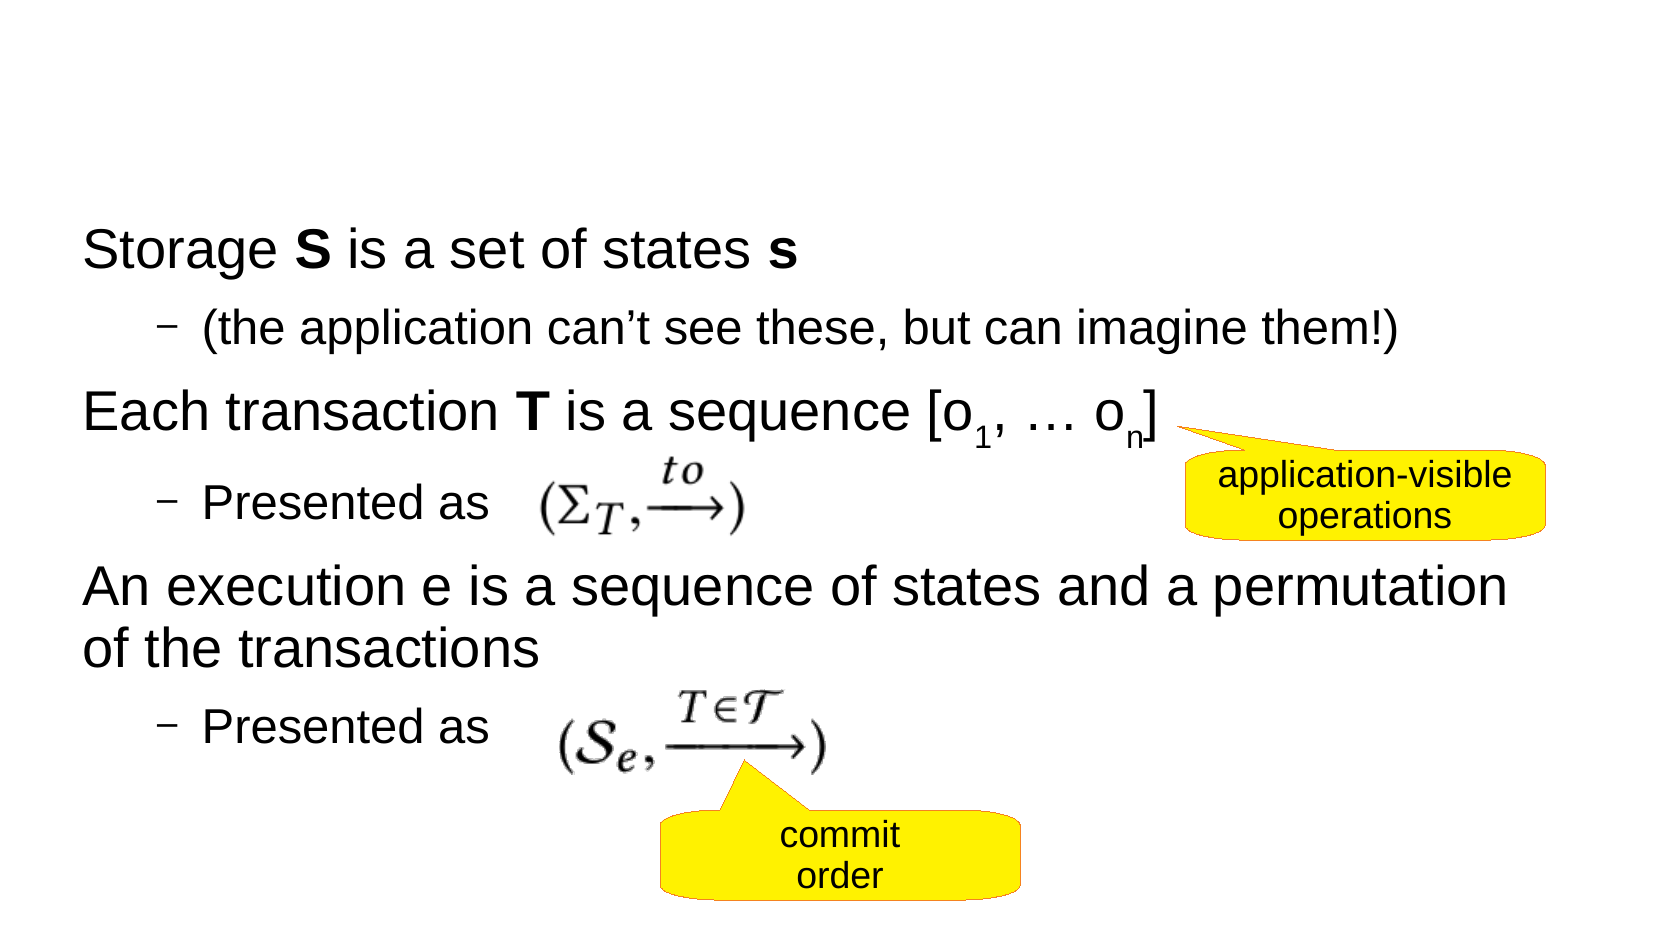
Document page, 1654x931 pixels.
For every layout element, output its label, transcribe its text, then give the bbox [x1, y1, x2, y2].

text_box commit order [660, 759, 1021, 901]
picture [534, 449, 751, 552]
text_box application-visible operations [1177, 426, 1546, 541]
picture [559, 689, 826, 775]
list Storage S is a set of states s (the application can’t see these, but can imagine them!) Each transaction T is a sequence [o1, … on] Presented as An execution e is a sequence of states and a permutation of the transactions Presented as [82, 217, 1571, 758]
